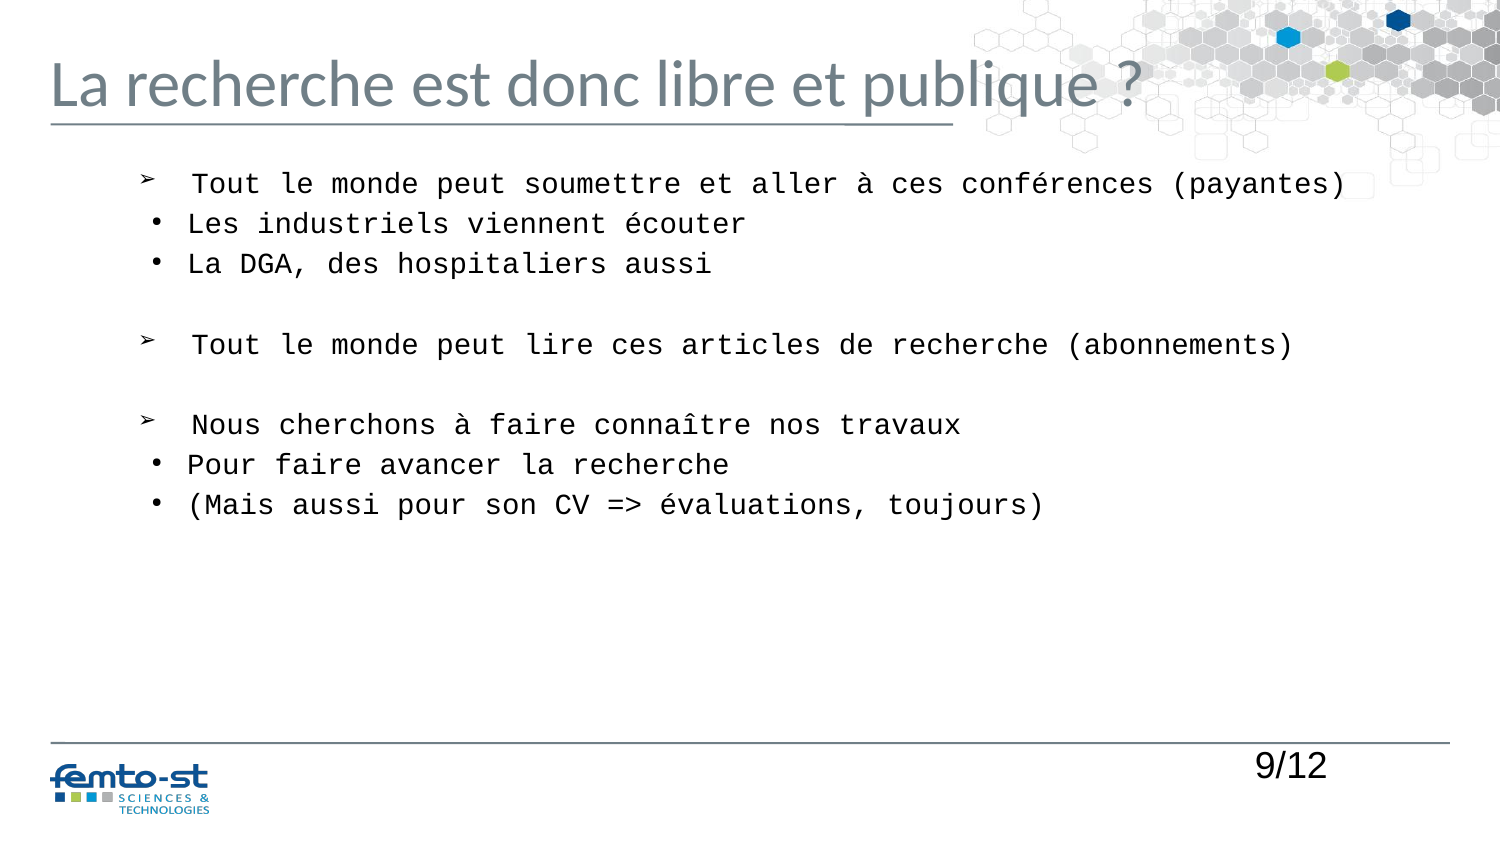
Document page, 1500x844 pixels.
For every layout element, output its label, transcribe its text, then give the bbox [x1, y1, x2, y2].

text_box La recherche est donc libre et publique ? [50, 40, 1401, 124]
text_box Tout le monde peut soumettre et aller à ces conférences (payantes) Les industriels viennent écouter La DGA, des hospitaliers aussi Tout le monde peut lire ces articles de recherche (abonnements) Nous cherchons à faire connaître nos travaux Pour faire avancer la recherche (Mais aussi pour son CV => évaluations, toujours) [116, 124, 1418, 745]
picture [962, 0, 1500, 216]
picture [50, 764, 209, 814]
